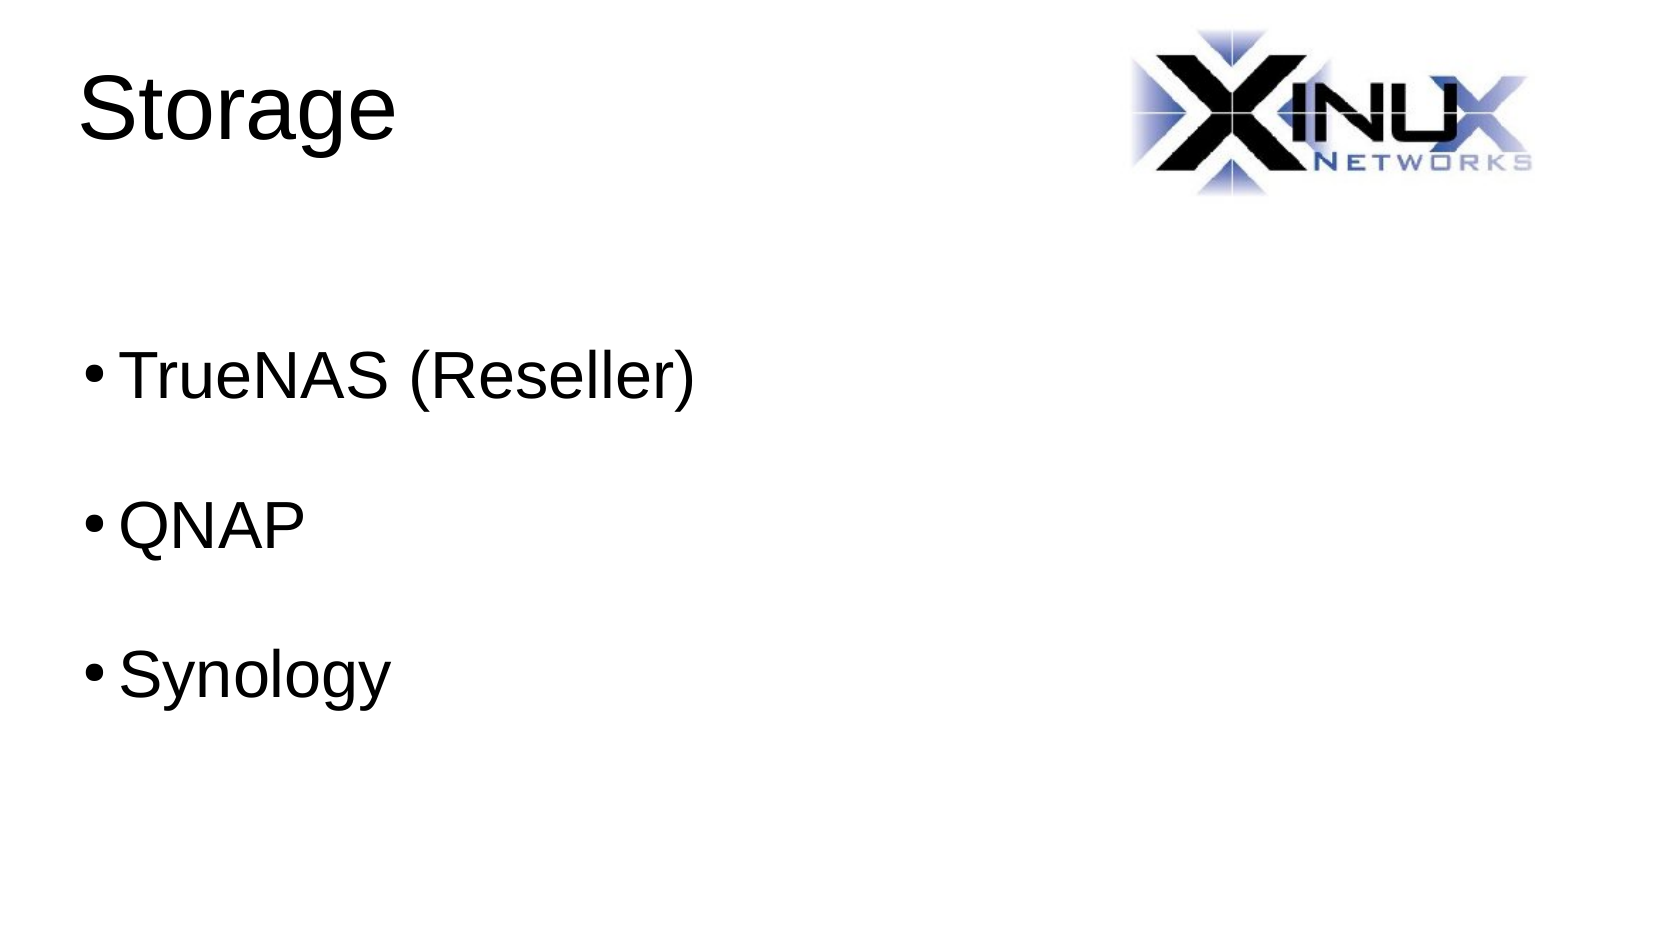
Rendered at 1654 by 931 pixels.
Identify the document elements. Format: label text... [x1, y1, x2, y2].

title Storage [77, 30, 1026, 186]
picture [1110, 14, 1535, 215]
subtitle TrueNAS (Reseller) QNAP Synology [82, 225, 1571, 901]
